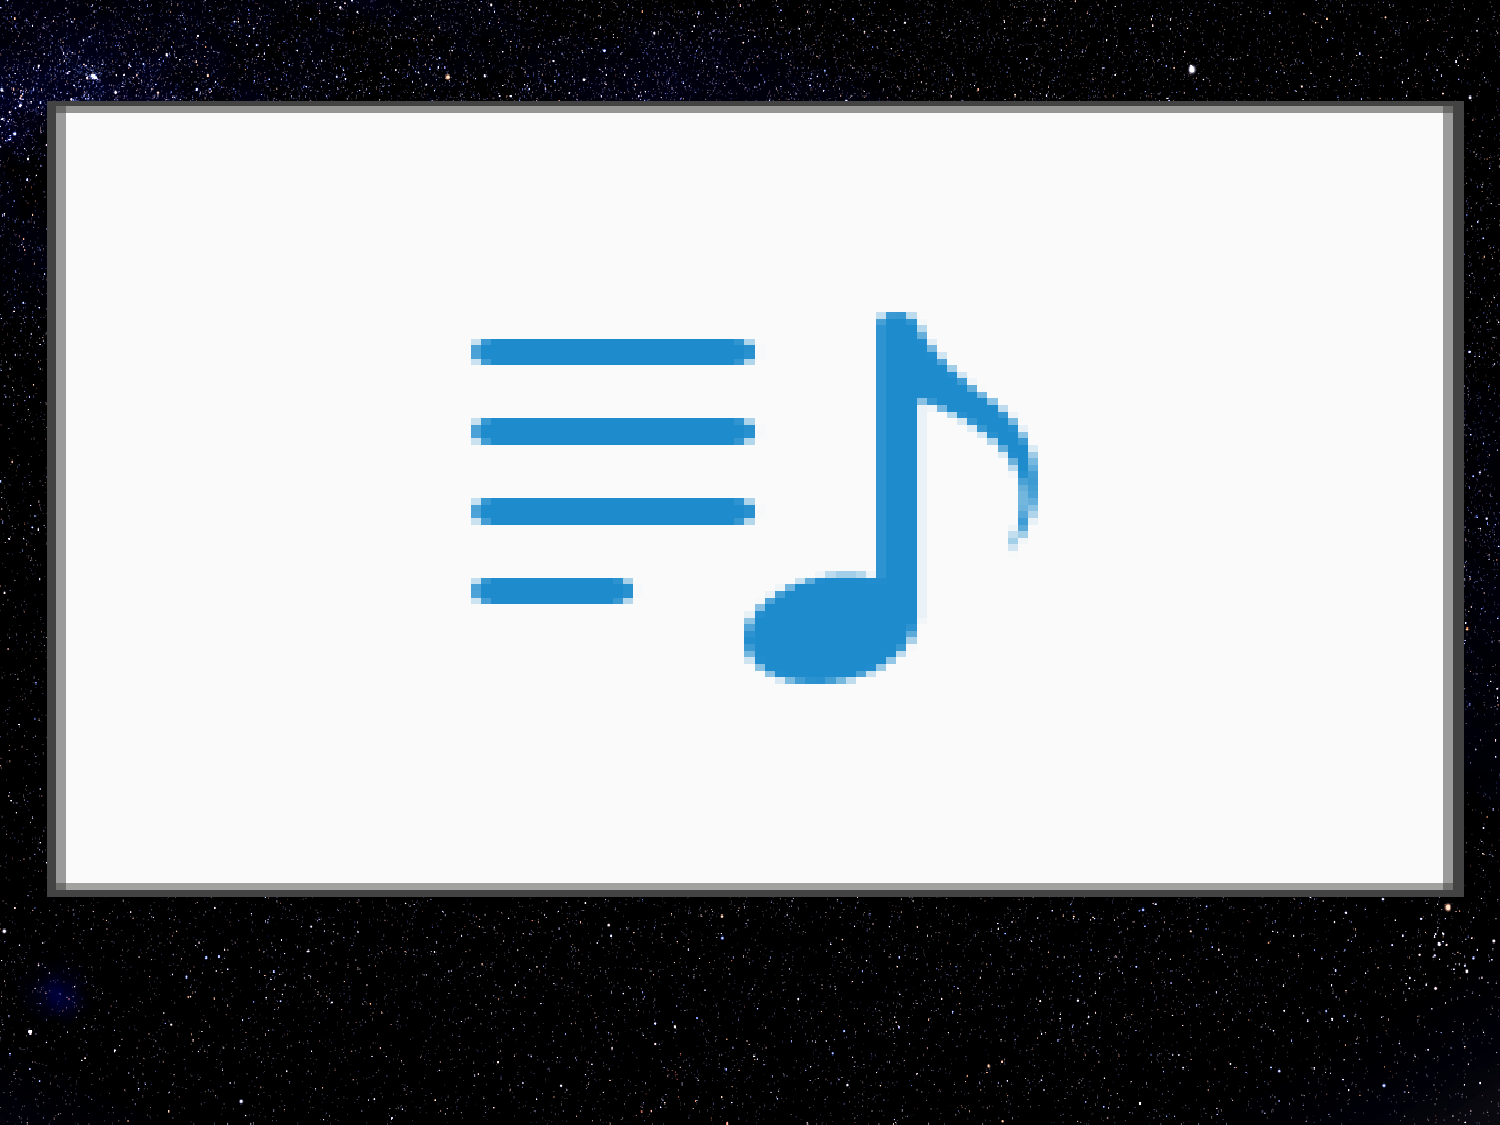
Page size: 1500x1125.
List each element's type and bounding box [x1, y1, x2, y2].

picture [0, 0, 1500, 1125]
text_box [45, 99, 1465, 898]
